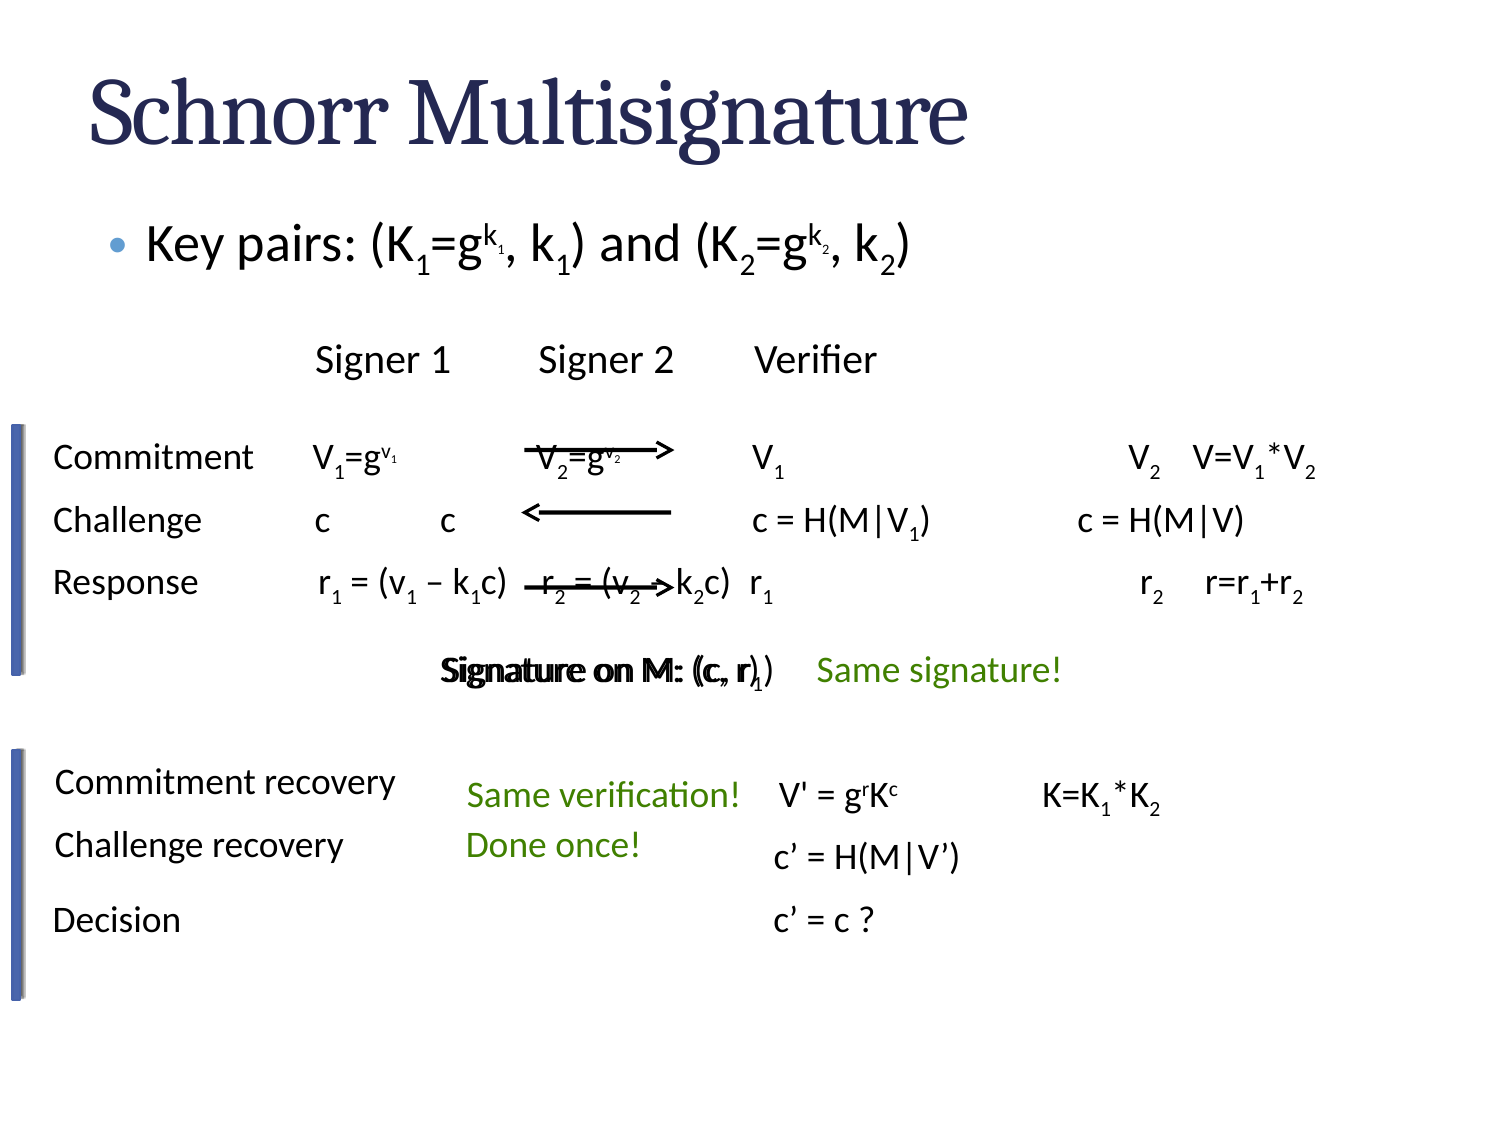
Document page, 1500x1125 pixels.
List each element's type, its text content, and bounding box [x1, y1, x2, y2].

text_box c’ = c ? [758, 887, 900, 948]
text_box V1=gv1 [297, 424, 425, 491]
picture [612, 600, 701, 700]
text_box Decision [37, 887, 197, 948]
text_box Commitment [38, 424, 270, 485]
text_box c = H(M|V) [1062, 487, 1263, 548]
text_box Commitment recovery [40, 749, 412, 810]
text_box Response [38, 549, 214, 610]
text_box K=K1*K2 [1027, 762, 1175, 829]
text_box c’ = H(M|V’) [923, 824, 985, 885]
text_box r1 [746, 549, 797, 616]
text_box Same verification! [452, 762, 757, 823]
text_box Same signature! [801, 637, 1078, 698]
picture [812, 787, 923, 913]
text_box Verifier [739, 324, 893, 390]
text_box c’ = H(M|V’) [758, 824, 812, 885]
text_box r=r1+r2 [1189, 549, 1319, 616]
text_box r1 = (v1 – k1c) [303, 549, 523, 616]
text_box V2 [1113, 424, 1176, 491]
text_box Challenge recovery [39, 812, 359, 873]
text_box c [425, 487, 471, 548]
text_box [12, 425, 20, 675]
text_box Signature on M: (c, r1) [428, 637, 790, 704]
text_box r2 [1124, 549, 1188, 616]
text_box Signer 1 [300, 324, 467, 390]
text_box c = H(M|V1) [737, 487, 963, 554]
text_box V=V1*V2 [1177, 424, 1331, 491]
text_box V1 [737, 424, 813, 491]
text_box Signer 2 [523, 324, 690, 390]
text_box c [299, 487, 346, 548]
text_box [12, 750, 20, 1000]
text_box V' = grKc [764, 762, 913, 823]
text_box Challenge [38, 487, 217, 548]
title Schnorr Multisignature [75, 12, 1325, 200]
text_box Done once! [451, 812, 657, 873]
list Key pairs: (K1=gk1, k1) and (K2=gk2, k2) [75, 200, 1325, 288]
text_box r2 = (v2 – k2c) [526, 549, 746, 616]
text_box V2=gv2 [521, 424, 648, 491]
